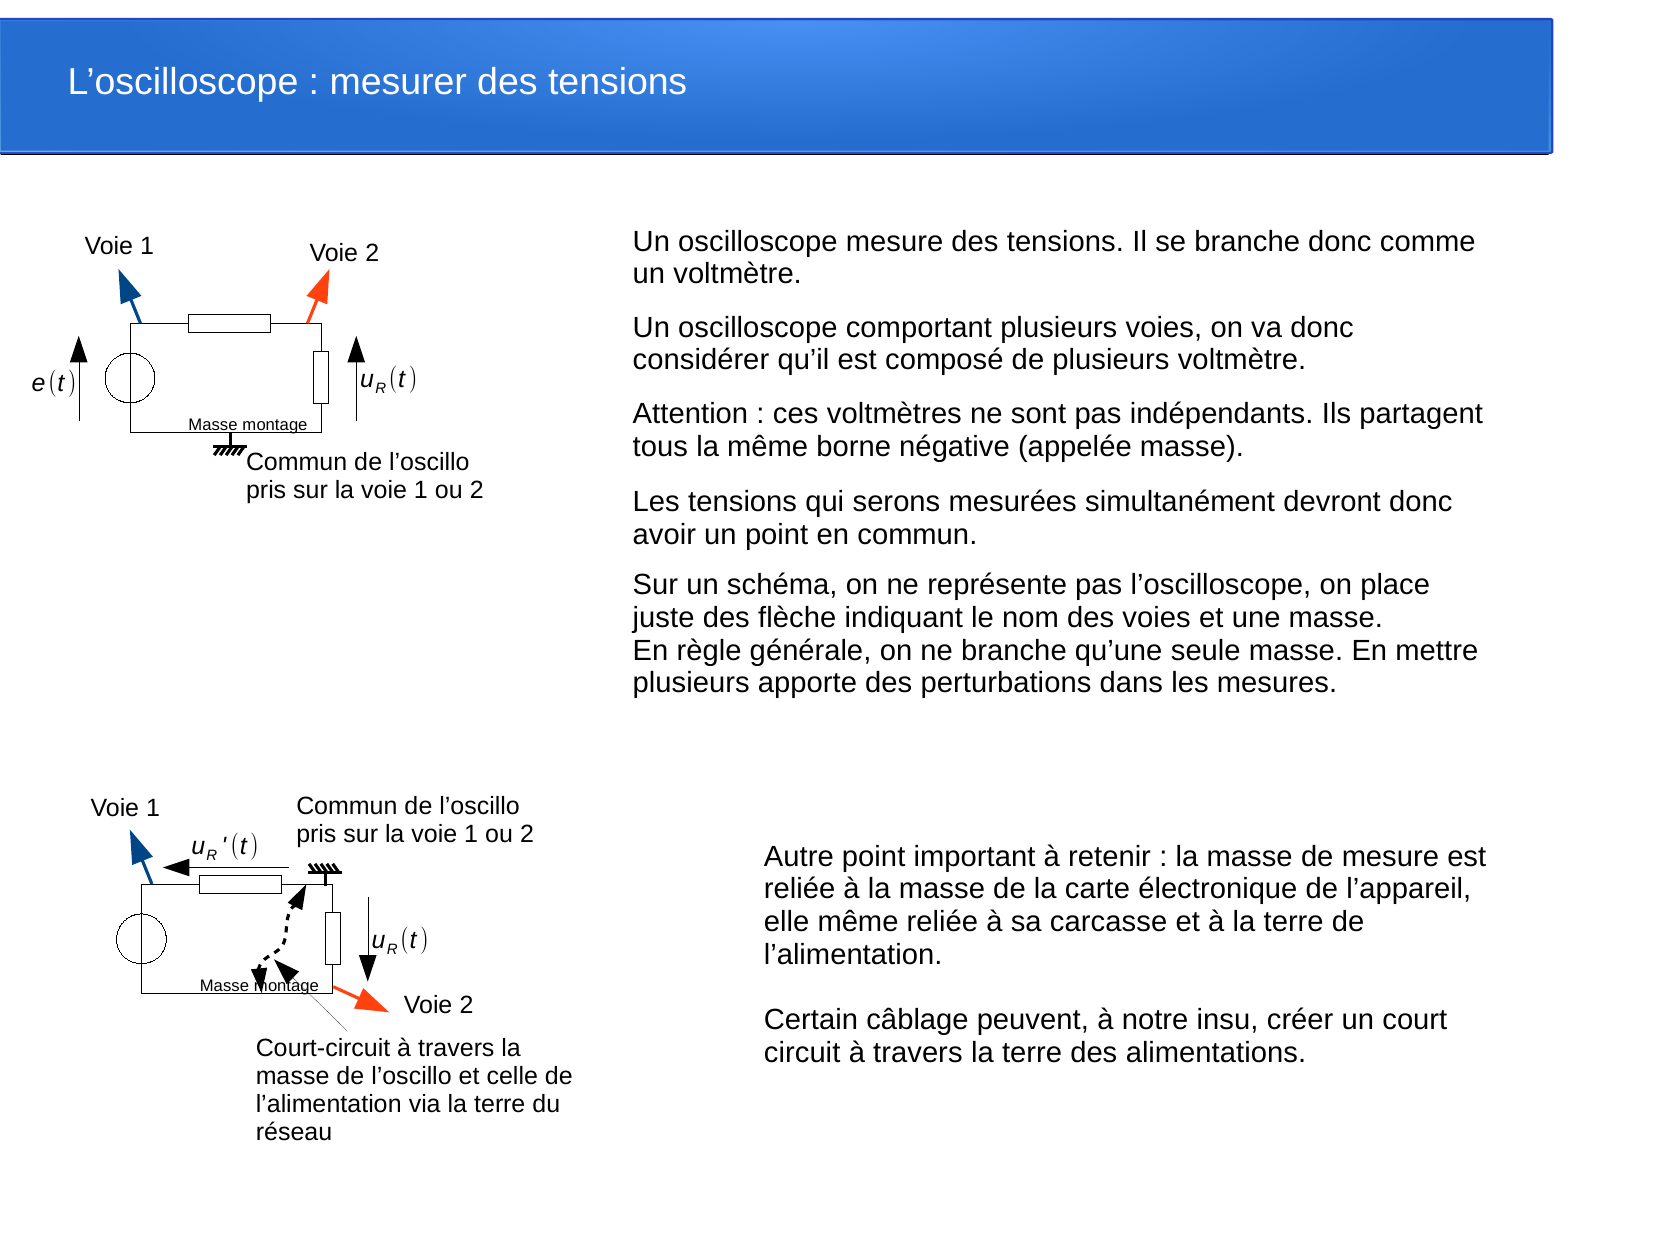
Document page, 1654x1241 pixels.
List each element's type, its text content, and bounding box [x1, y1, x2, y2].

text_box Autre point important à retenir : la masse de mesure est reliée à la masse de la carte électronique de l’appareil, elle même reliée à sa carcasse et à la terre de l’alimentation. Certain câblage peuvent, à notre insu, créer un court circuit à travers la terre des alimentations. [749, 832, 1504, 1077]
text_box Masse montage [184, 968, 316, 1002]
text_box [325, 912, 341, 965]
text_box Masse montage [294, 968, 334, 1002]
text_box [188, 314, 271, 333]
text_box [116, 913, 141, 964]
text_box [131, 353, 155, 403]
text_box [142, 913, 167, 964]
text_box Masse montage [173, 407, 323, 442]
chart [354, 364, 424, 397]
text_box Commun de l’oscillo pris sur la voie 1 ou 2 [281, 784, 550, 885]
text_box Attention : ces voltmètres ne sont pas indépendants. Ils partagent tous la même borne négative (appelée masse). [617, 389, 1504, 470]
text_box [105, 353, 130, 403]
text_box Commun de l’oscillo pris sur la voie 1 ou 2 [231, 439, 500, 541]
text_box Sur un schéma, on ne représente pas l’oscilloscope, on place juste des flèche indiquant le nom des voies et une masse. En règle générale, on ne branche qu’une seule masse. En mettre plusieurs apporte des perturbations dans les mesures. [617, 560, 1504, 707]
text_box Les tensions qui serons mesurées simultanément devront donc avoir un point en commun. [617, 477, 1504, 559]
text_box Voie 2 [294, 231, 395, 275]
text_box [199, 875, 282, 894]
text_box [313, 351, 329, 404]
chart [365, 925, 436, 958]
chart [185, 831, 266, 864]
text_box Un oscilloscope comportant plusieurs voies, on va donc considérer qu’il est composé de plusieurs voltmètre. [617, 303, 1504, 384]
text_box Un oscilloscope mesure des tensions. Il se branche donc comme un voltmètre. [617, 217, 1504, 298]
text_box Voie 1 [69, 224, 170, 268]
chart [25, 369, 83, 400]
text_box L’oscilloscope : mesurer des tensions [53, 53, 927, 111]
text_box Court-circuit à travers la masse de l’oscillo et celle de l’alimentation via la terre du réseau [241, 1026, 606, 1145]
text_box Voie 2 [389, 983, 489, 1027]
text_box Voie 1 [75, 786, 176, 830]
